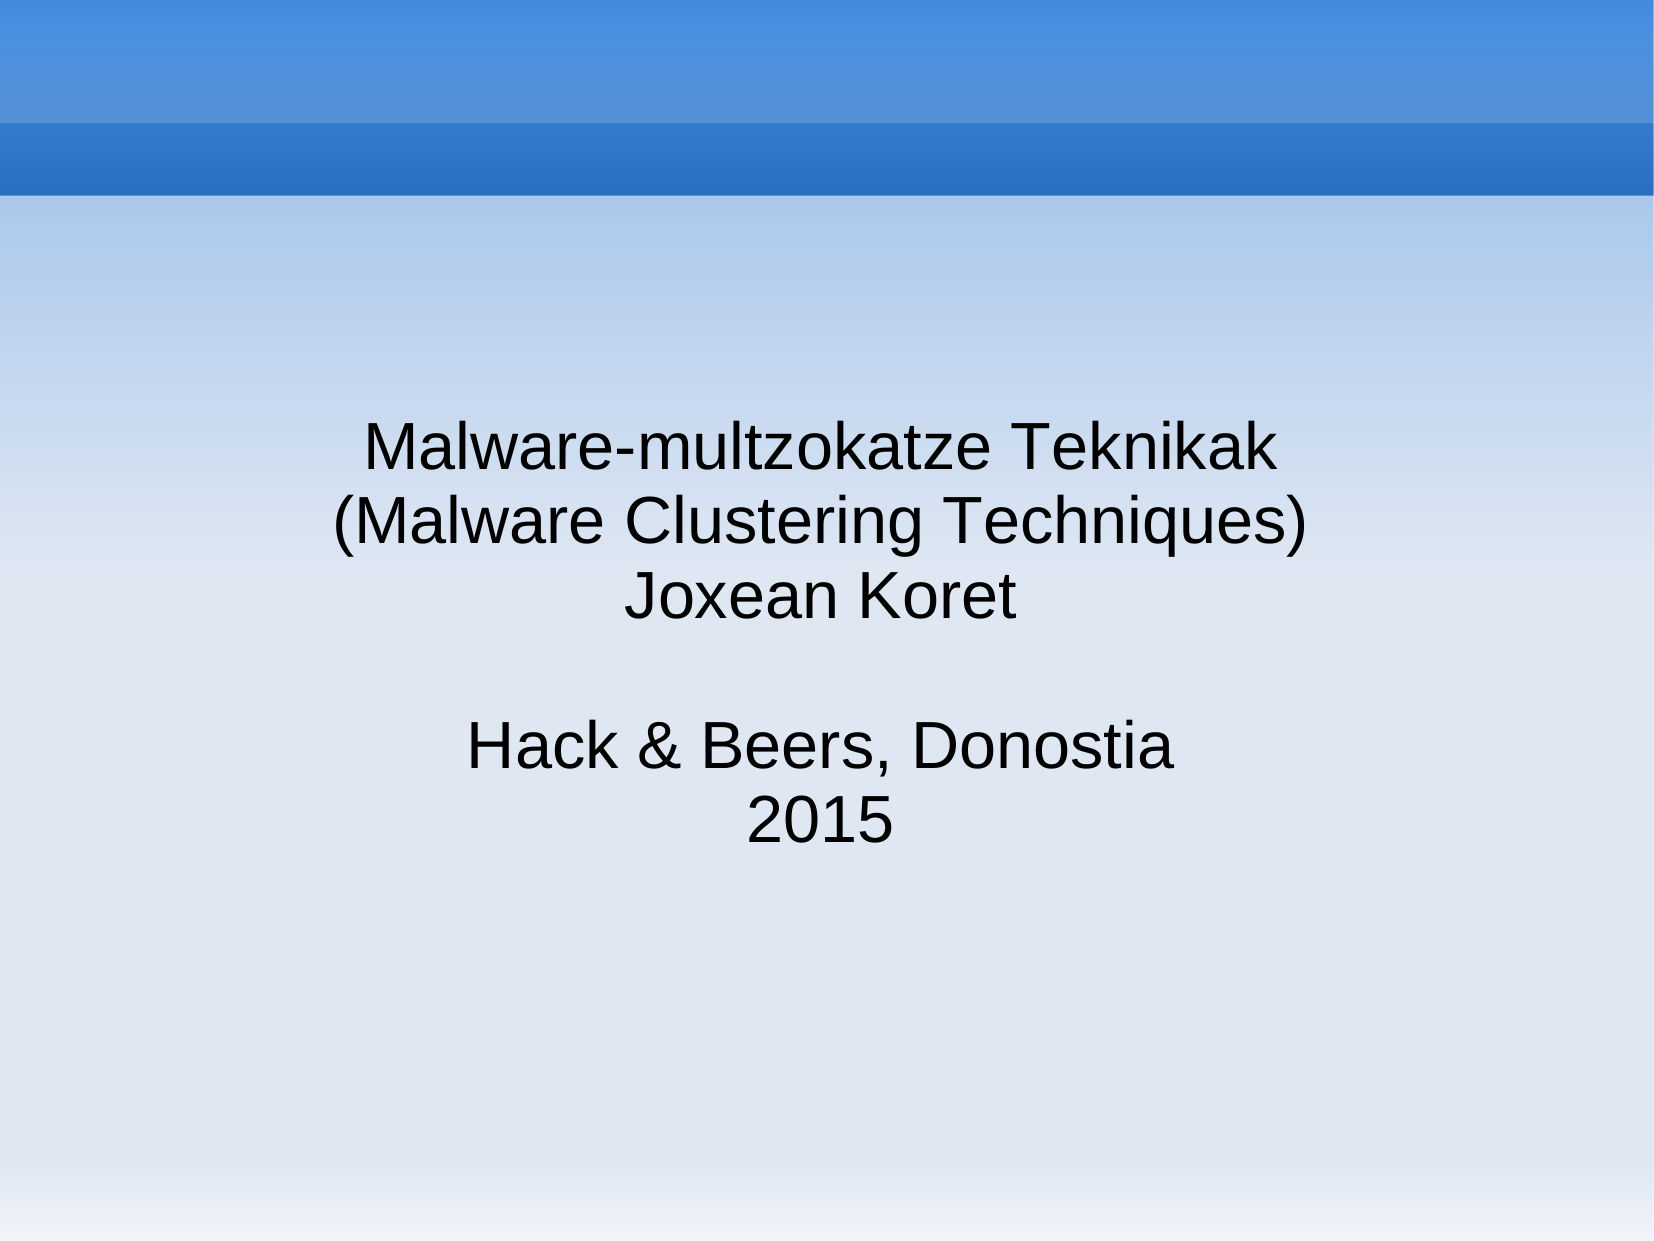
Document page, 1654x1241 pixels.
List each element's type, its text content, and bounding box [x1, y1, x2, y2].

subtitle Malware-multzokatze Teknikak (Malware Clustering Techniques) Joxean Koret Hack & Beers, Donostia 2015 [76, 41, 1565, 1150]
picture [0, 0, 1654, 1241]
